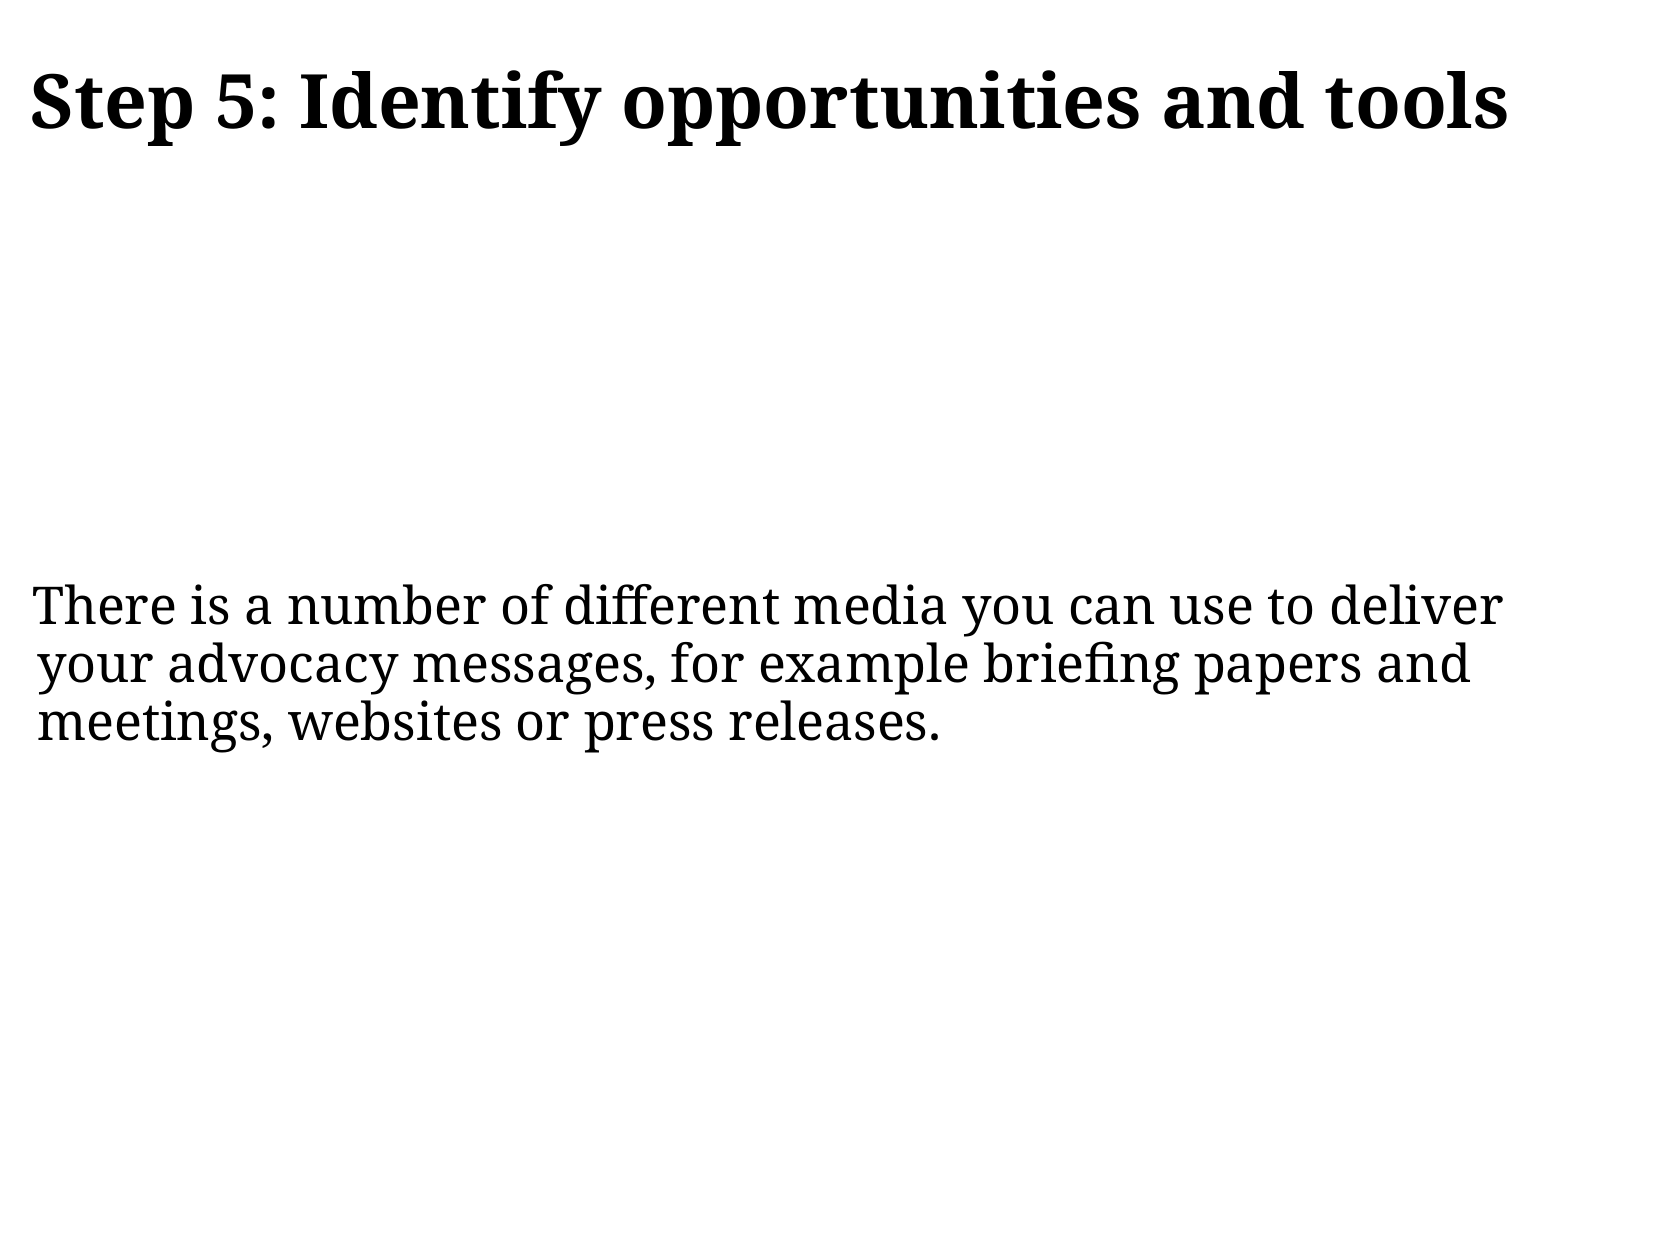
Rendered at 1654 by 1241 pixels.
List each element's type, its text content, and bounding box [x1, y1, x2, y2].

title Step 5: Identify opportunities and tools [30, 0, 1519, 208]
text_box There is a number of different media you can use to deliver your advocacy messages, for example briefing papers and meetings, websites or press releases. [30, 367, 1625, 964]
